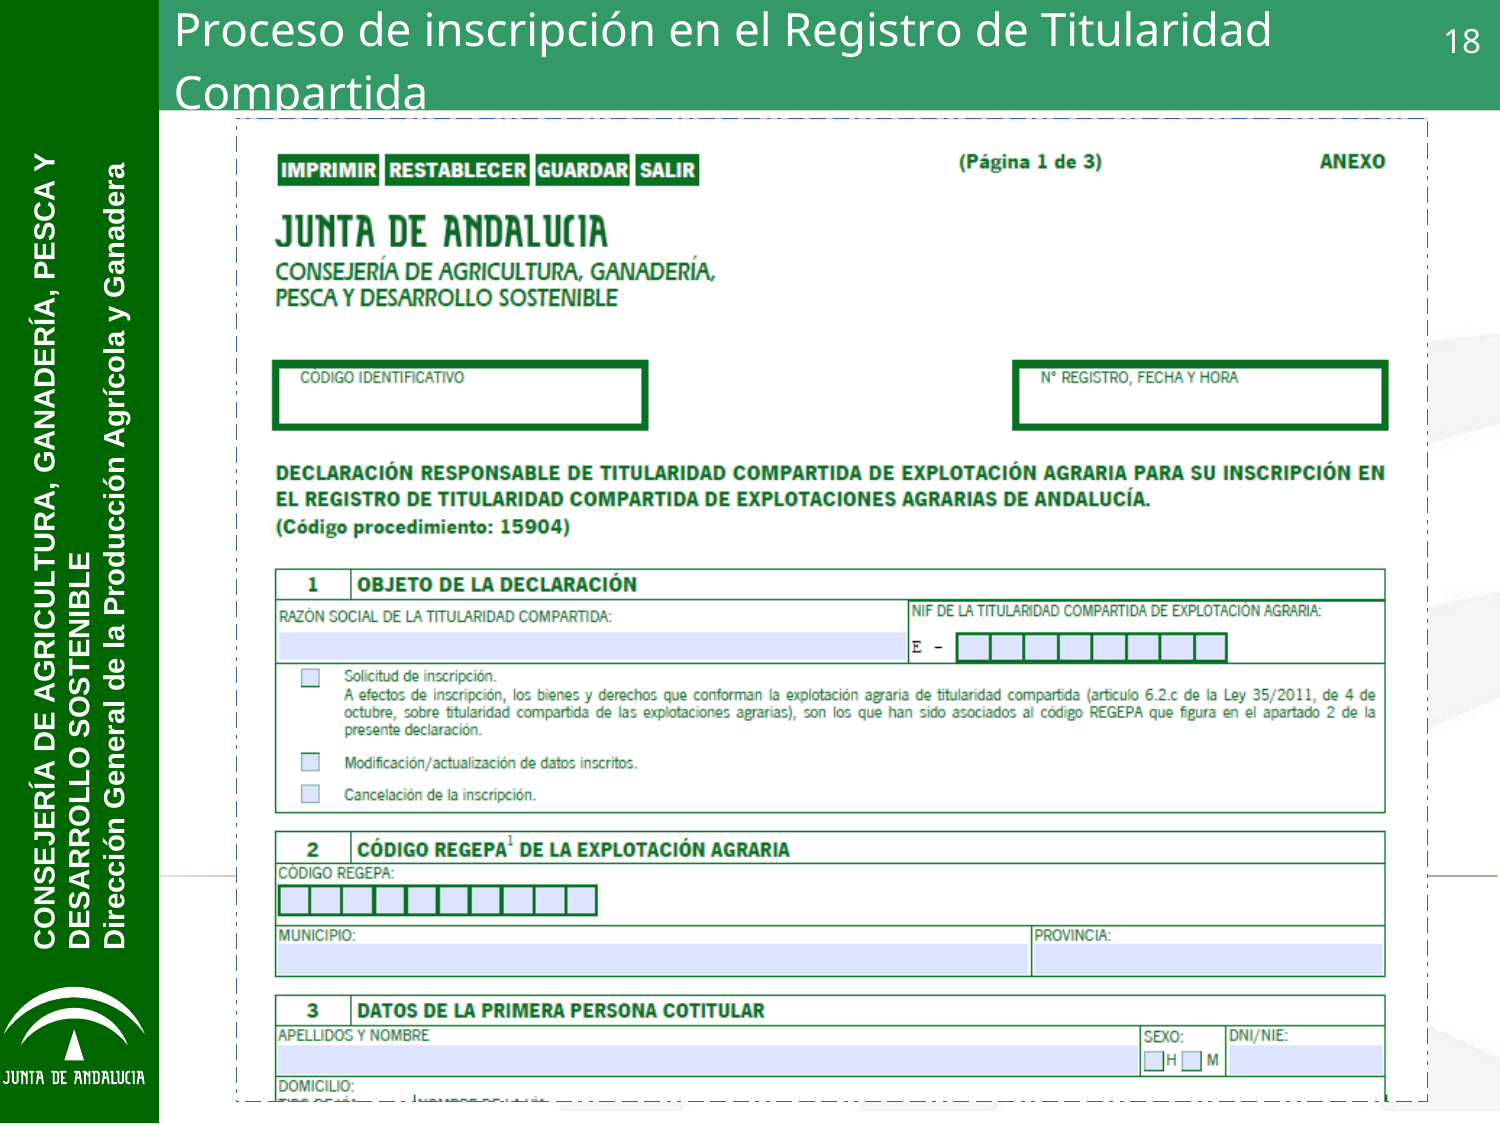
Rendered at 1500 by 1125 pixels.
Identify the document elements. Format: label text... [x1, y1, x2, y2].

picture [160, 118, 1500, 1111]
text_box Proceso de inscripción en el Registro de Titularidad Compartida [158, 0, 1500, 111]
text_box 18 [1428, 12, 1491, 68]
